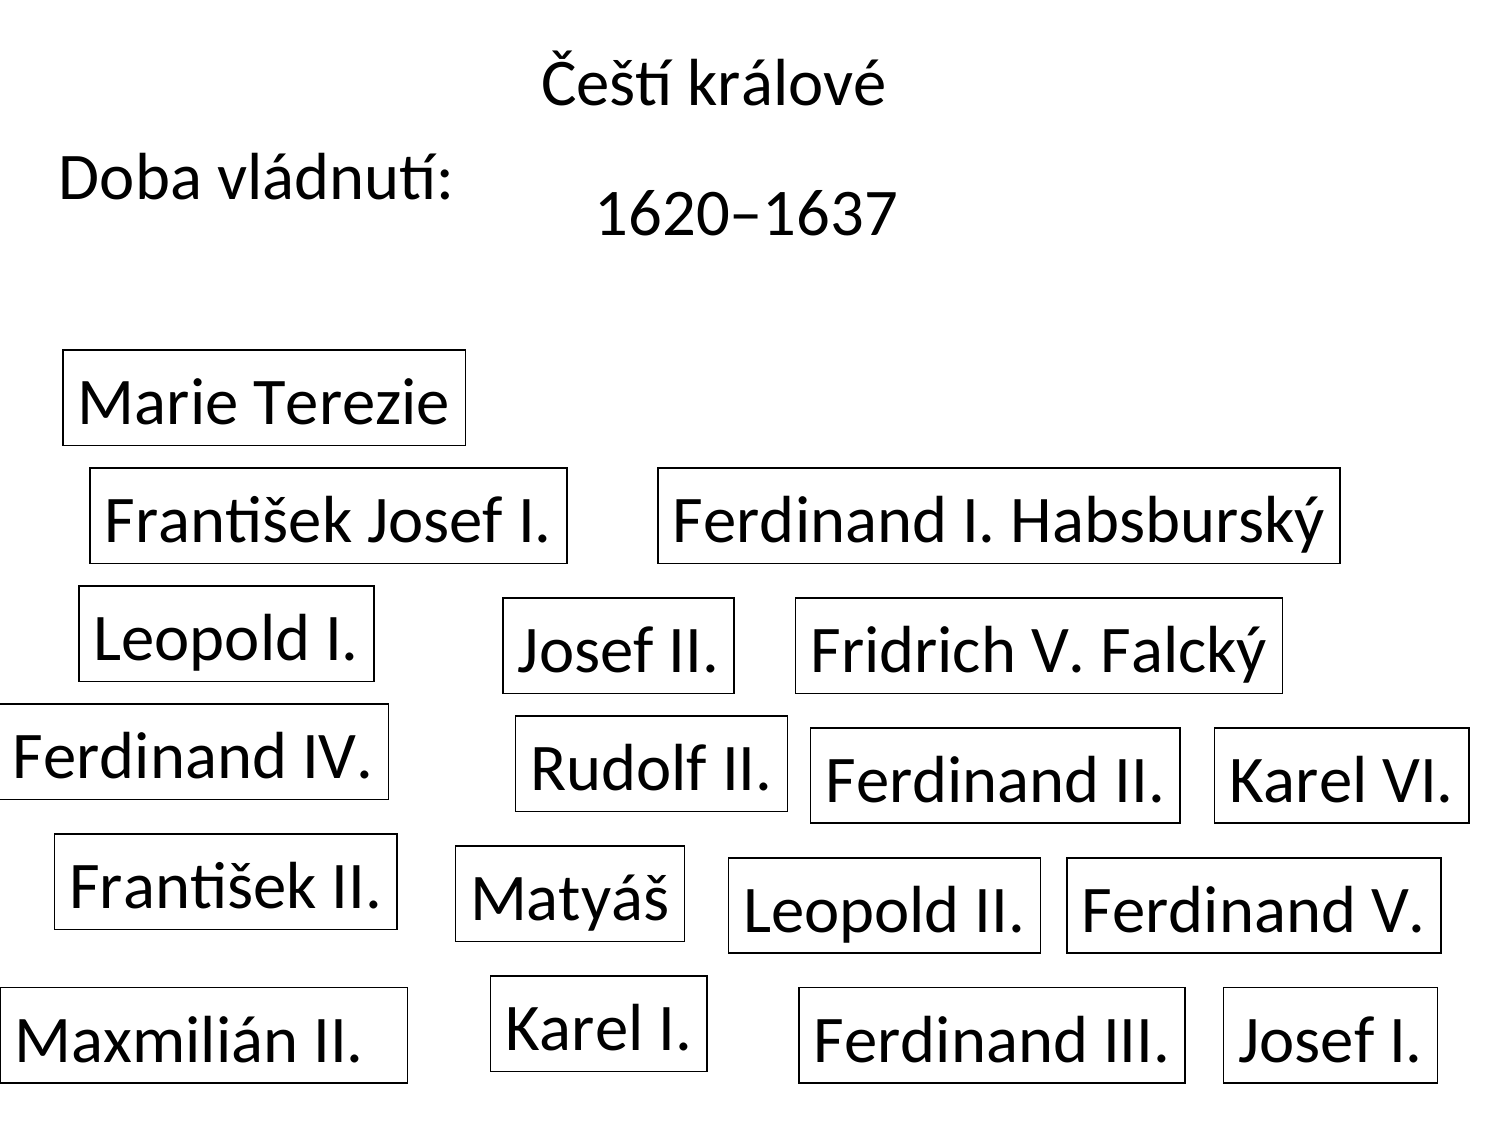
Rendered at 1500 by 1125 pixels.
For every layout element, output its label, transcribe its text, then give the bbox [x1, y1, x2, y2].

text_box Maxmilián II. [0, 987, 408, 1084]
text_box Ferdinand I. Habsburský [658, 467, 1341, 564]
text_box 1620–1637 [549, 160, 913, 257]
text_box Karel I. [490, 976, 708, 1072]
text_box Ferdinand III. [798, 987, 1186, 1084]
text_box Matyáš [455, 846, 685, 942]
text_box Karel VI. [1214, 727, 1469, 824]
text_box Ferdinand IV. [0, 704, 389, 800]
text_box František II. [54, 834, 398, 930]
text_box Fridrich V. Falcký [795, 597, 1283, 694]
text_box Doba vládnutí: [44, 125, 470, 221]
text_box Ferdinand II. [810, 727, 1181, 824]
text_box Leopold II. [728, 857, 1041, 954]
text_box Leopold I. [78, 586, 375, 682]
text_box Ferdinand V. [1067, 857, 1441, 954]
text_box Marie Terezie [63, 349, 466, 446]
text_box Josef I. [1223, 987, 1438, 1084]
text_box František Josef I. [90, 467, 568, 564]
text_box Josef II. [503, 597, 735, 694]
text_box Rudolf II. [515, 716, 788, 812]
text_box Čeští králové [526, 30, 903, 127]
